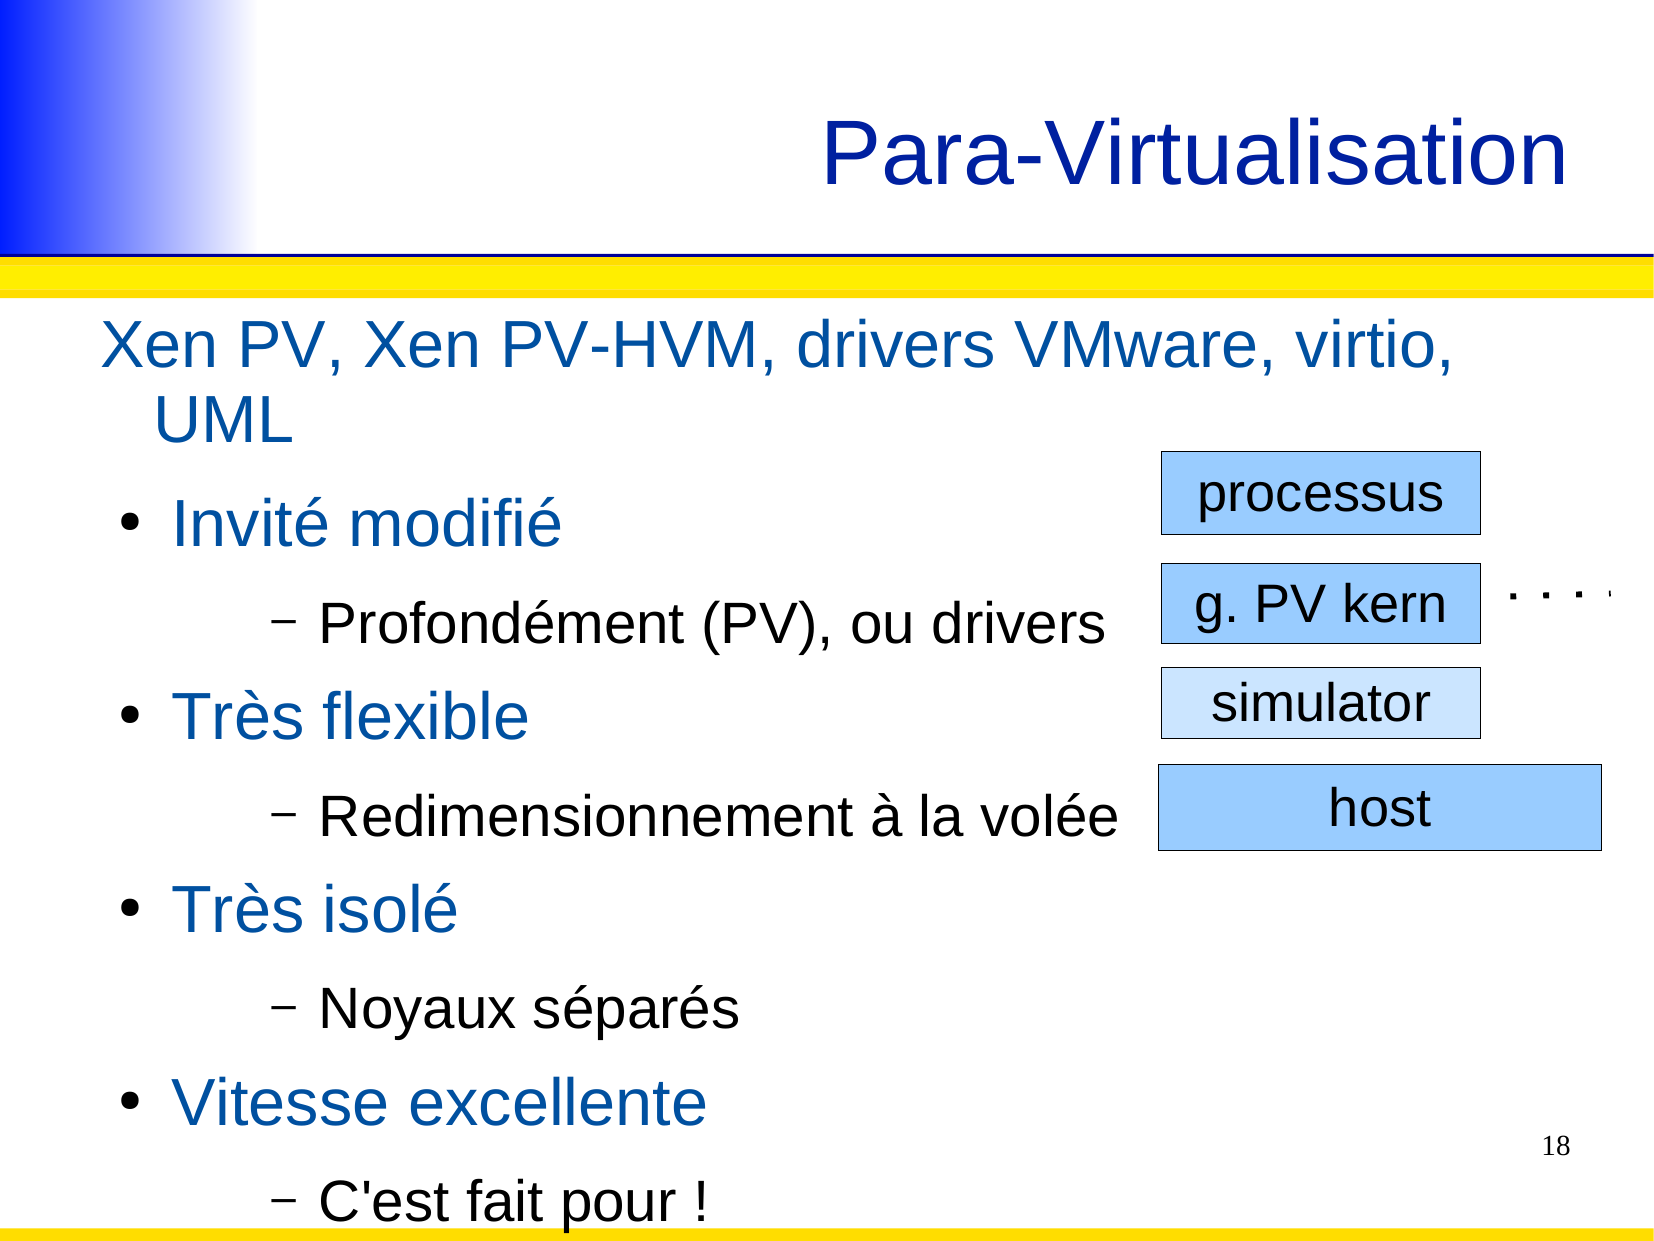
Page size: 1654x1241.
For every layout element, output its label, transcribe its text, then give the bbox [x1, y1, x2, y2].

title Para-Virtualisation [372, 49, 1571, 257]
text_box processus [1161, 451, 1481, 535]
list Xen PV, Xen PV-HVM, drivers VMware, virtio, UML Invité modifié Profondément (PV), ou drivers Très flexible Redimensionnement à la volée Très isolé Noyaux séparés Vitesse excellente C'est fait pour ! [82, 307, 1571, 1235]
text_box simulator [1161, 667, 1481, 739]
text_box g. PV kern [1161, 563, 1481, 644]
text_box host [1158, 764, 1602, 851]
